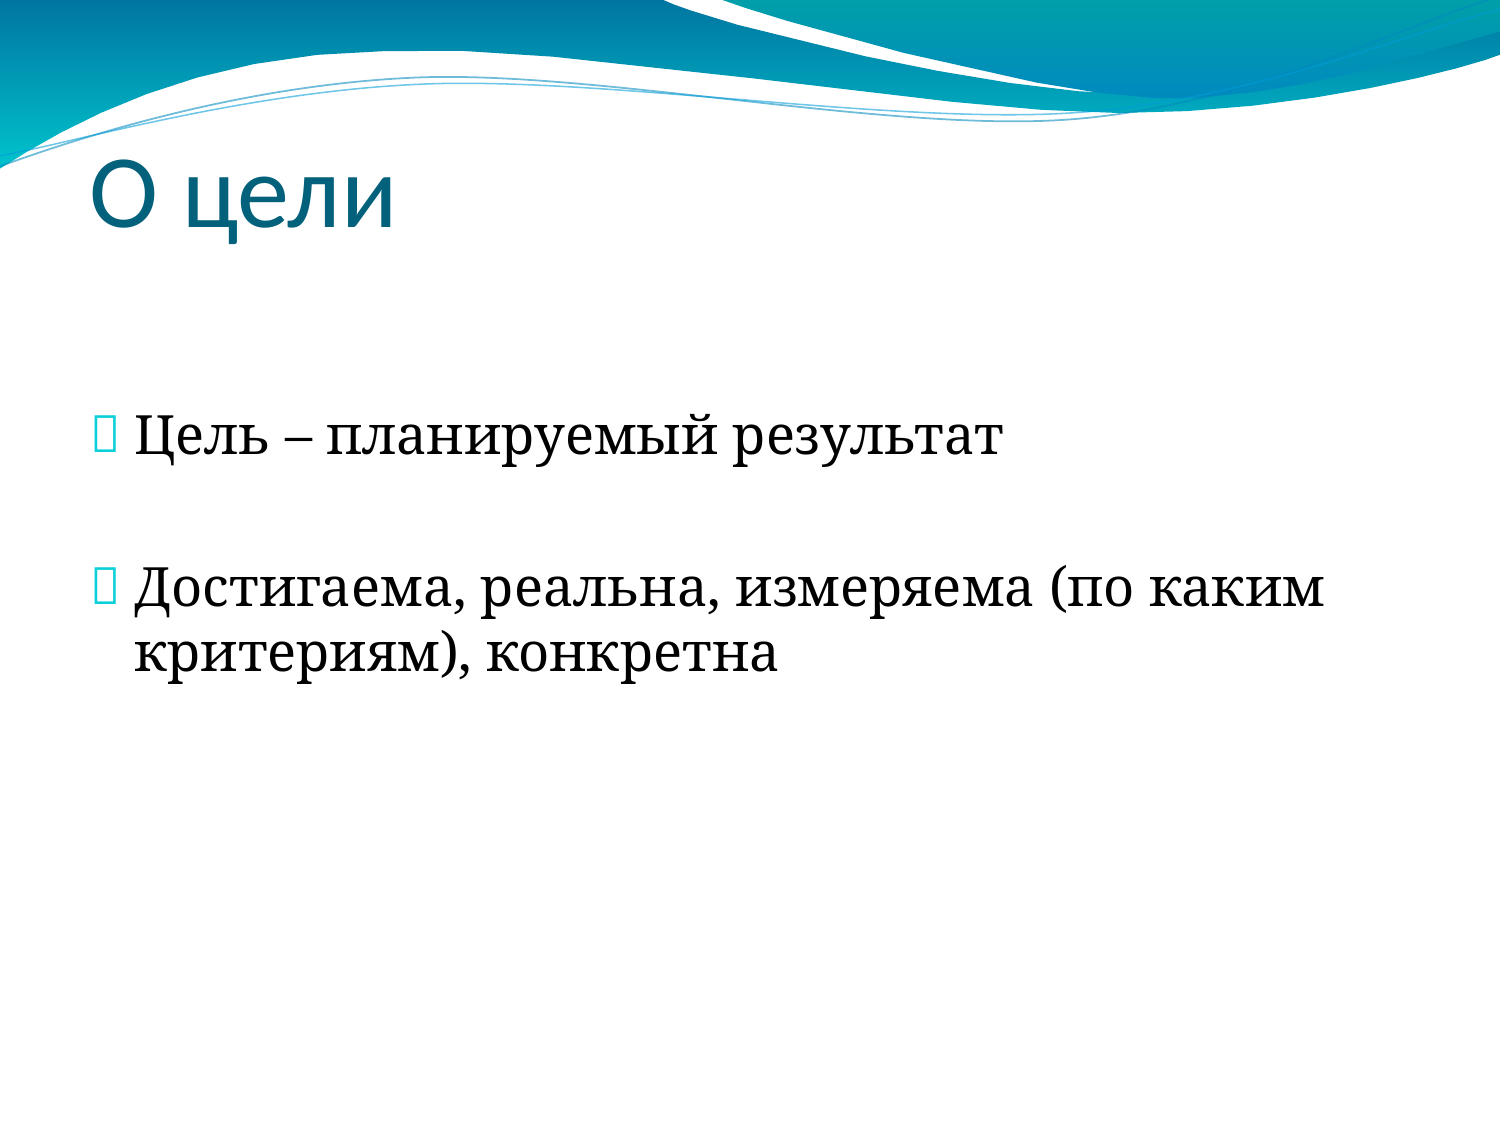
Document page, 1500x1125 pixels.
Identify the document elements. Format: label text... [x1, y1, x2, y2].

title О цели [75, 115, 1425, 304]
list Цель – планируемый результат Достигаема, реальна, измеряема (по каким критериям), конкретна [75, 317, 1425, 1038]
